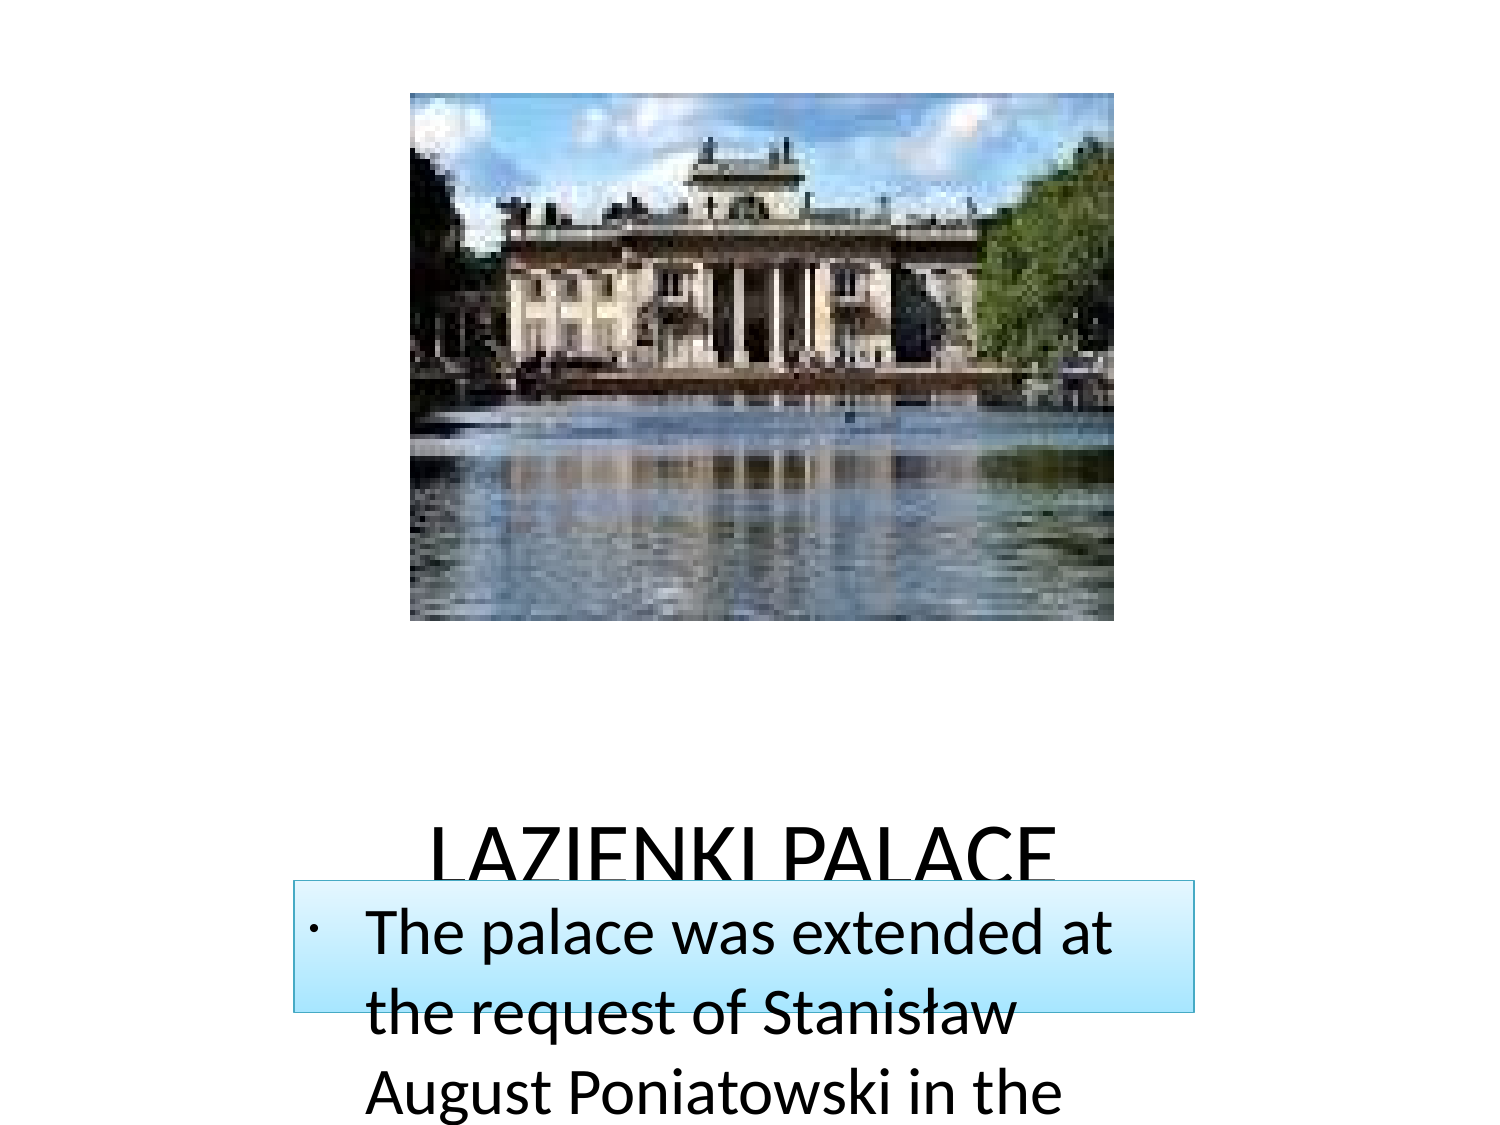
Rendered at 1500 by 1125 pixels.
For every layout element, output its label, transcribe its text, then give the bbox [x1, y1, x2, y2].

list The palace was extended at the request of Stanisław August Poniatowski in the years 1772-1793 the reconstruction of Bathrooms Lubomirskiego. When death of Stanisław August Poniatowski was owned successively ks.Józefa Poniatowskiego and princess Maria Poniatowska. From 1817 he was the imperial presidence. The palace was turned into a bra nch of the national museum and since 1995 is an independent institution [294, 880, 1194, 1013]
title LAZIENKI PALACE [294, 787, 1194, 880]
picture [410, 93, 1114, 622]
